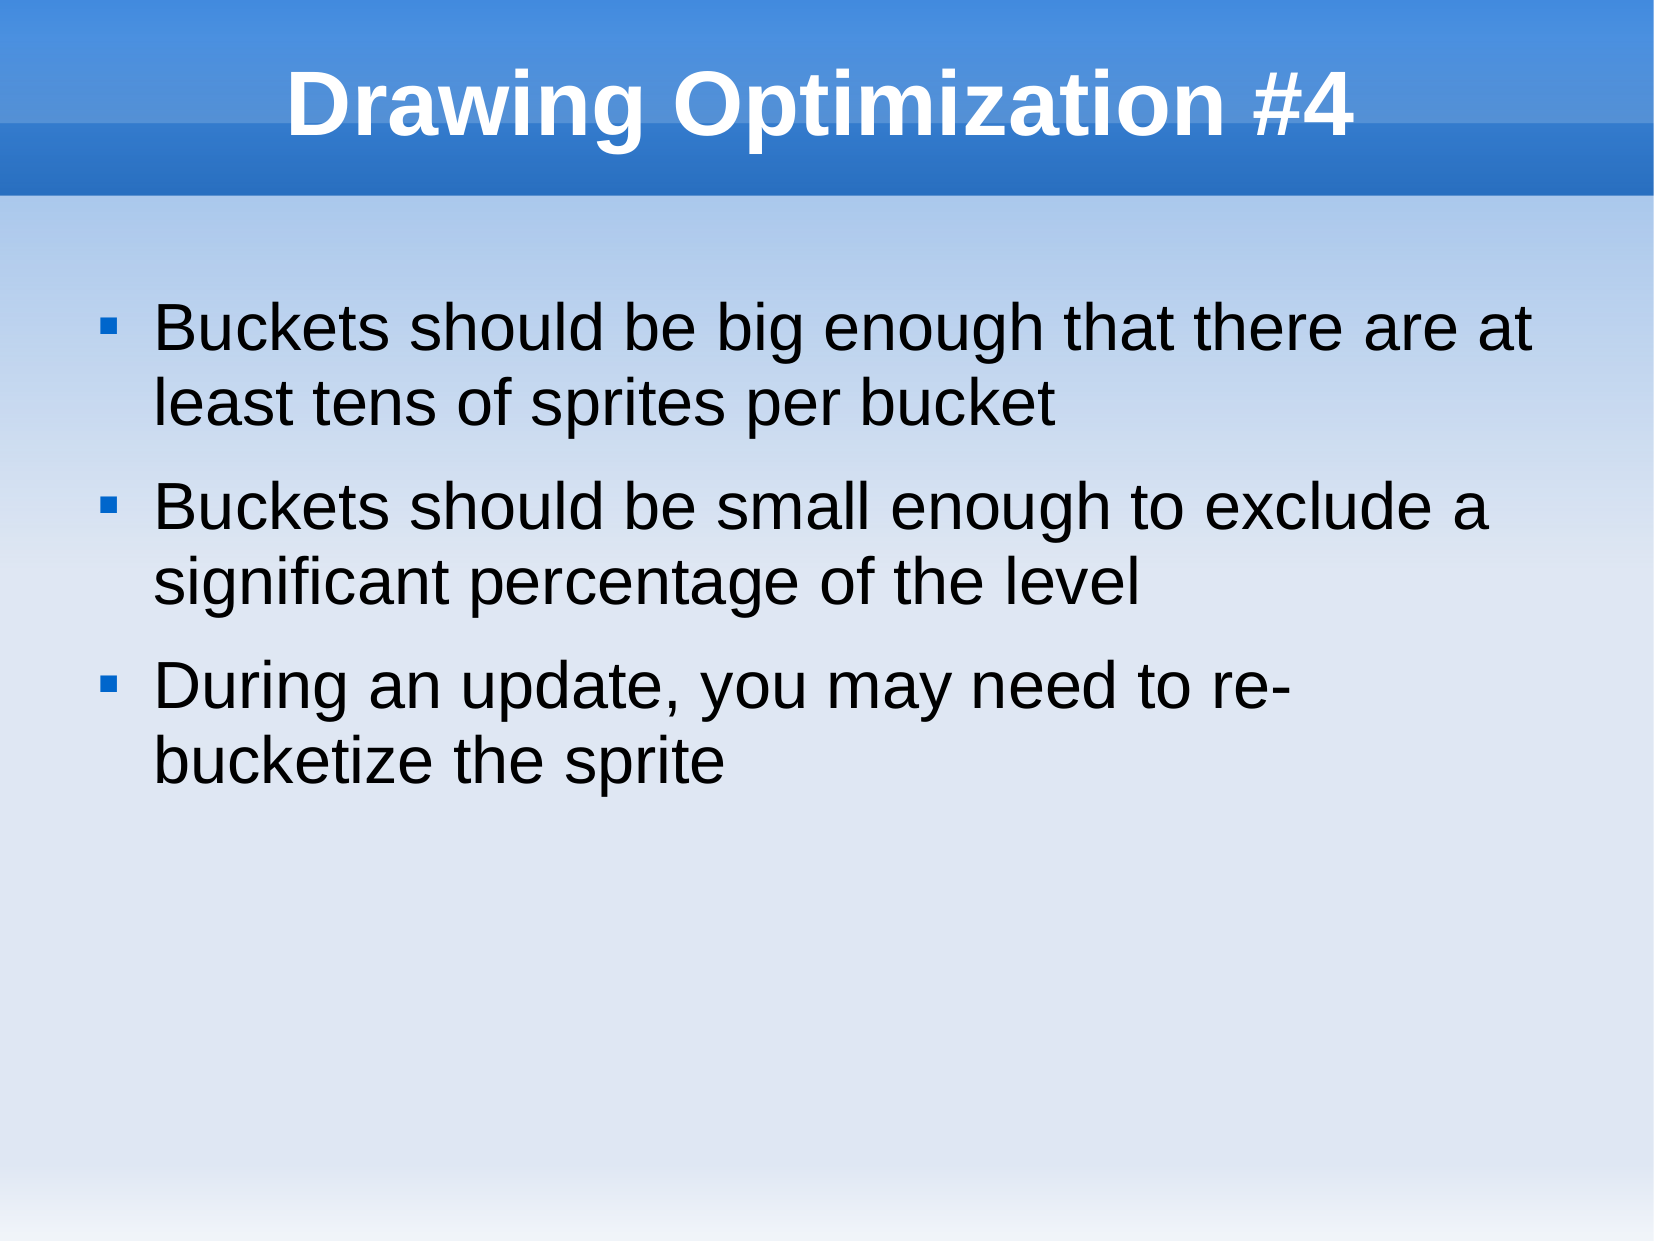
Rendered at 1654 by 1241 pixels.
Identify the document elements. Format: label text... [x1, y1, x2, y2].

title Drawing Optimization #4 [76, 0, 1565, 208]
list Buckets should be big enough that there are at least tens of sprites per bucket Buckets should be small enough to exclude a significant percentage of the level During an update, you may need to re-bucketize the sprite [82, 290, 1571, 1109]
picture [0, 0, 1654, 1241]
